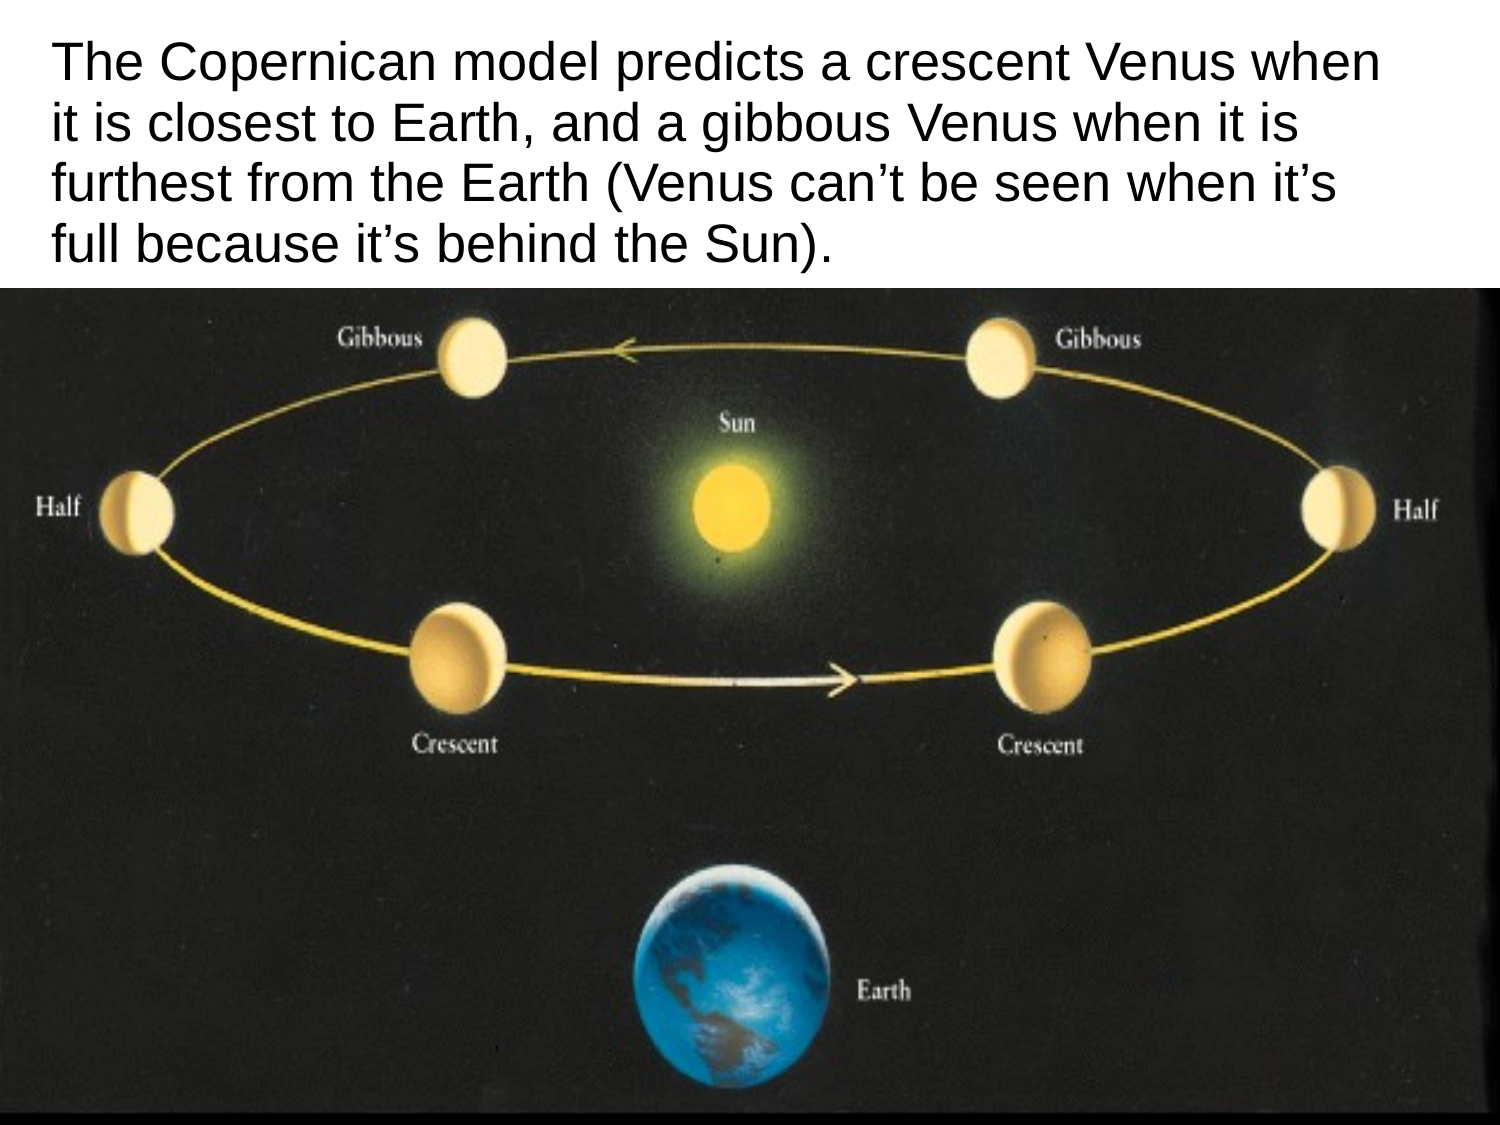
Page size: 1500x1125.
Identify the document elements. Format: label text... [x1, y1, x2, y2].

text_box The Copernican model predicts a crescent Venus when it is closest to Earth, and a gibbous Venus when it is furthest from the Earth (Venus can’t be seen when it’s full because it’s behind the Sun). [36, 24, 1434, 282]
picture [0, 288, 1500, 1125]
